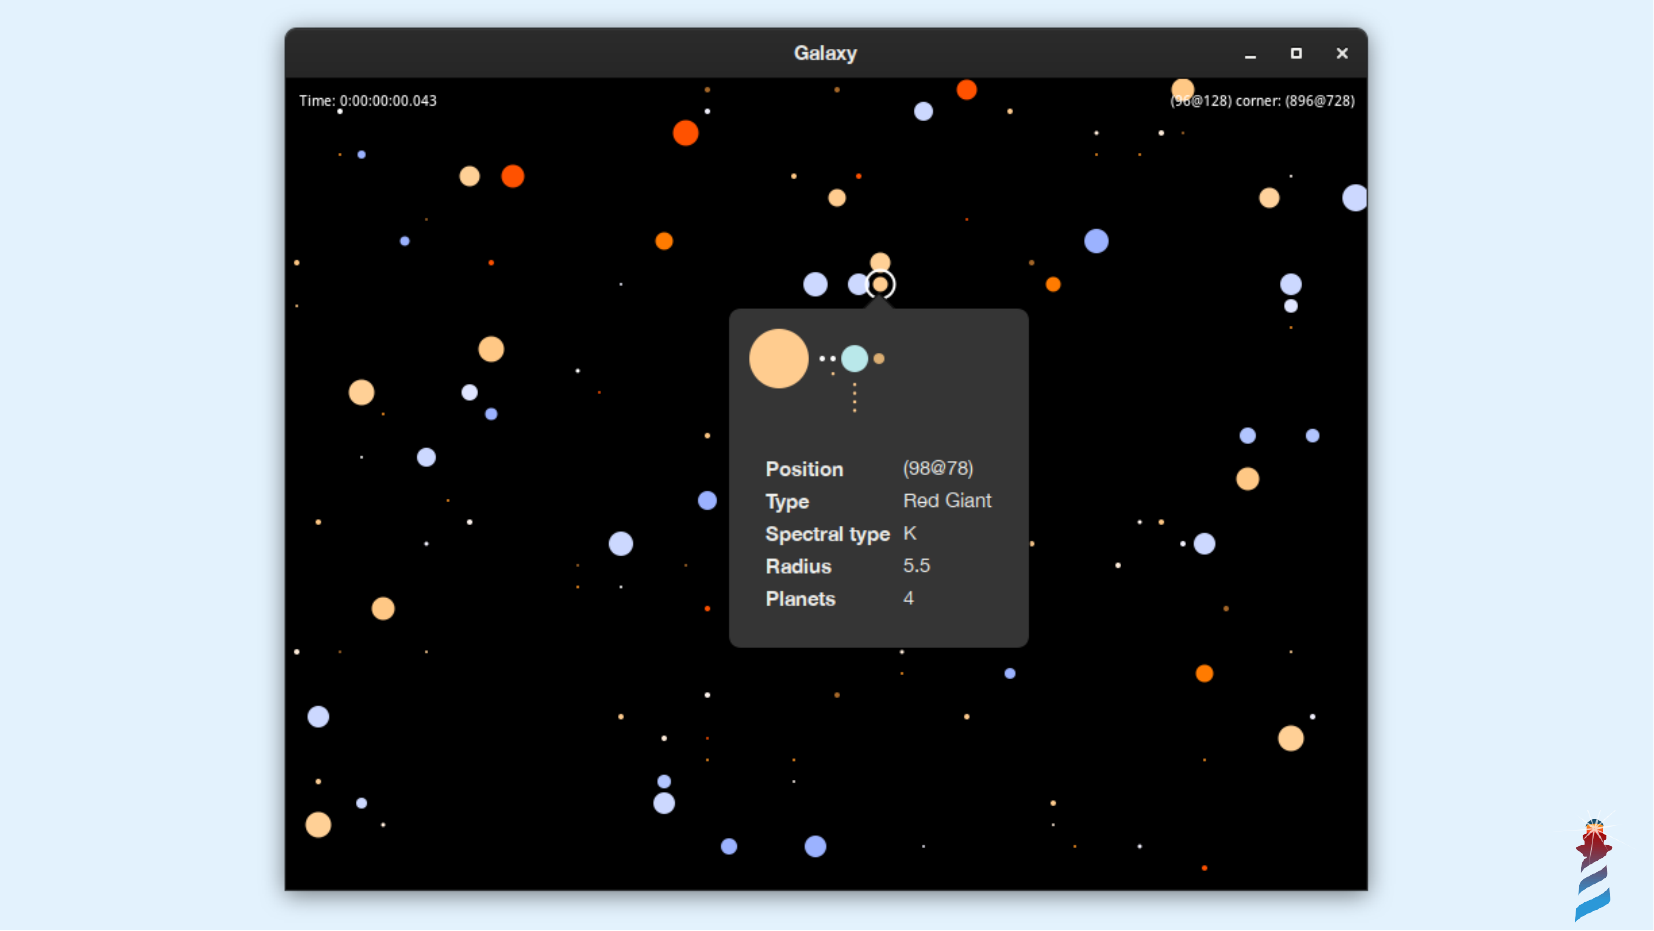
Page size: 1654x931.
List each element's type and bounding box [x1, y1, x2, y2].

picture [251, 0, 1402, 929]
picture [1535, 810, 1650, 925]
